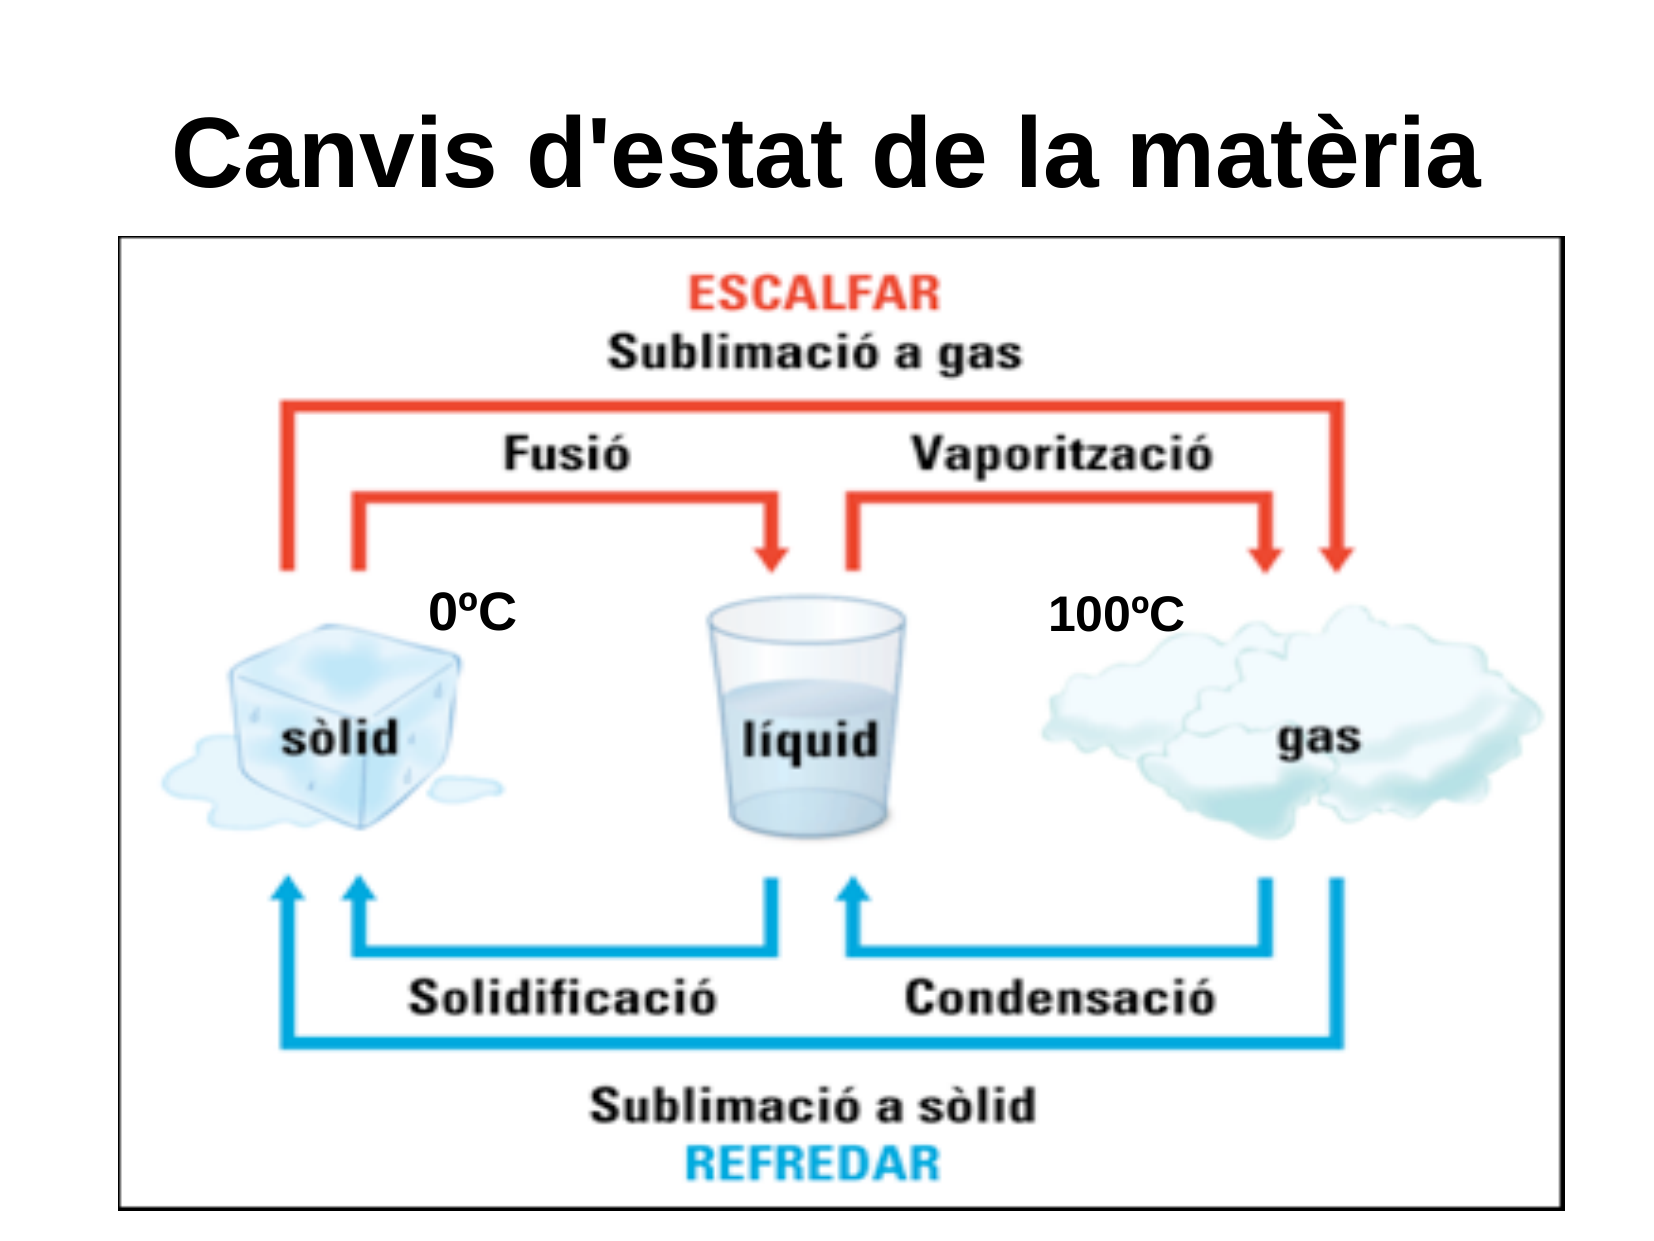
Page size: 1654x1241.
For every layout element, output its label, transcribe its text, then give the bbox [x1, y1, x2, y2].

picture [118, 250, 1565, 1211]
text_box 100ºC [1033, 579, 1211, 650]
text_box 0ºC [413, 574, 562, 650]
title Canvis d'estat de la matèria [82, 56, 1571, 250]
